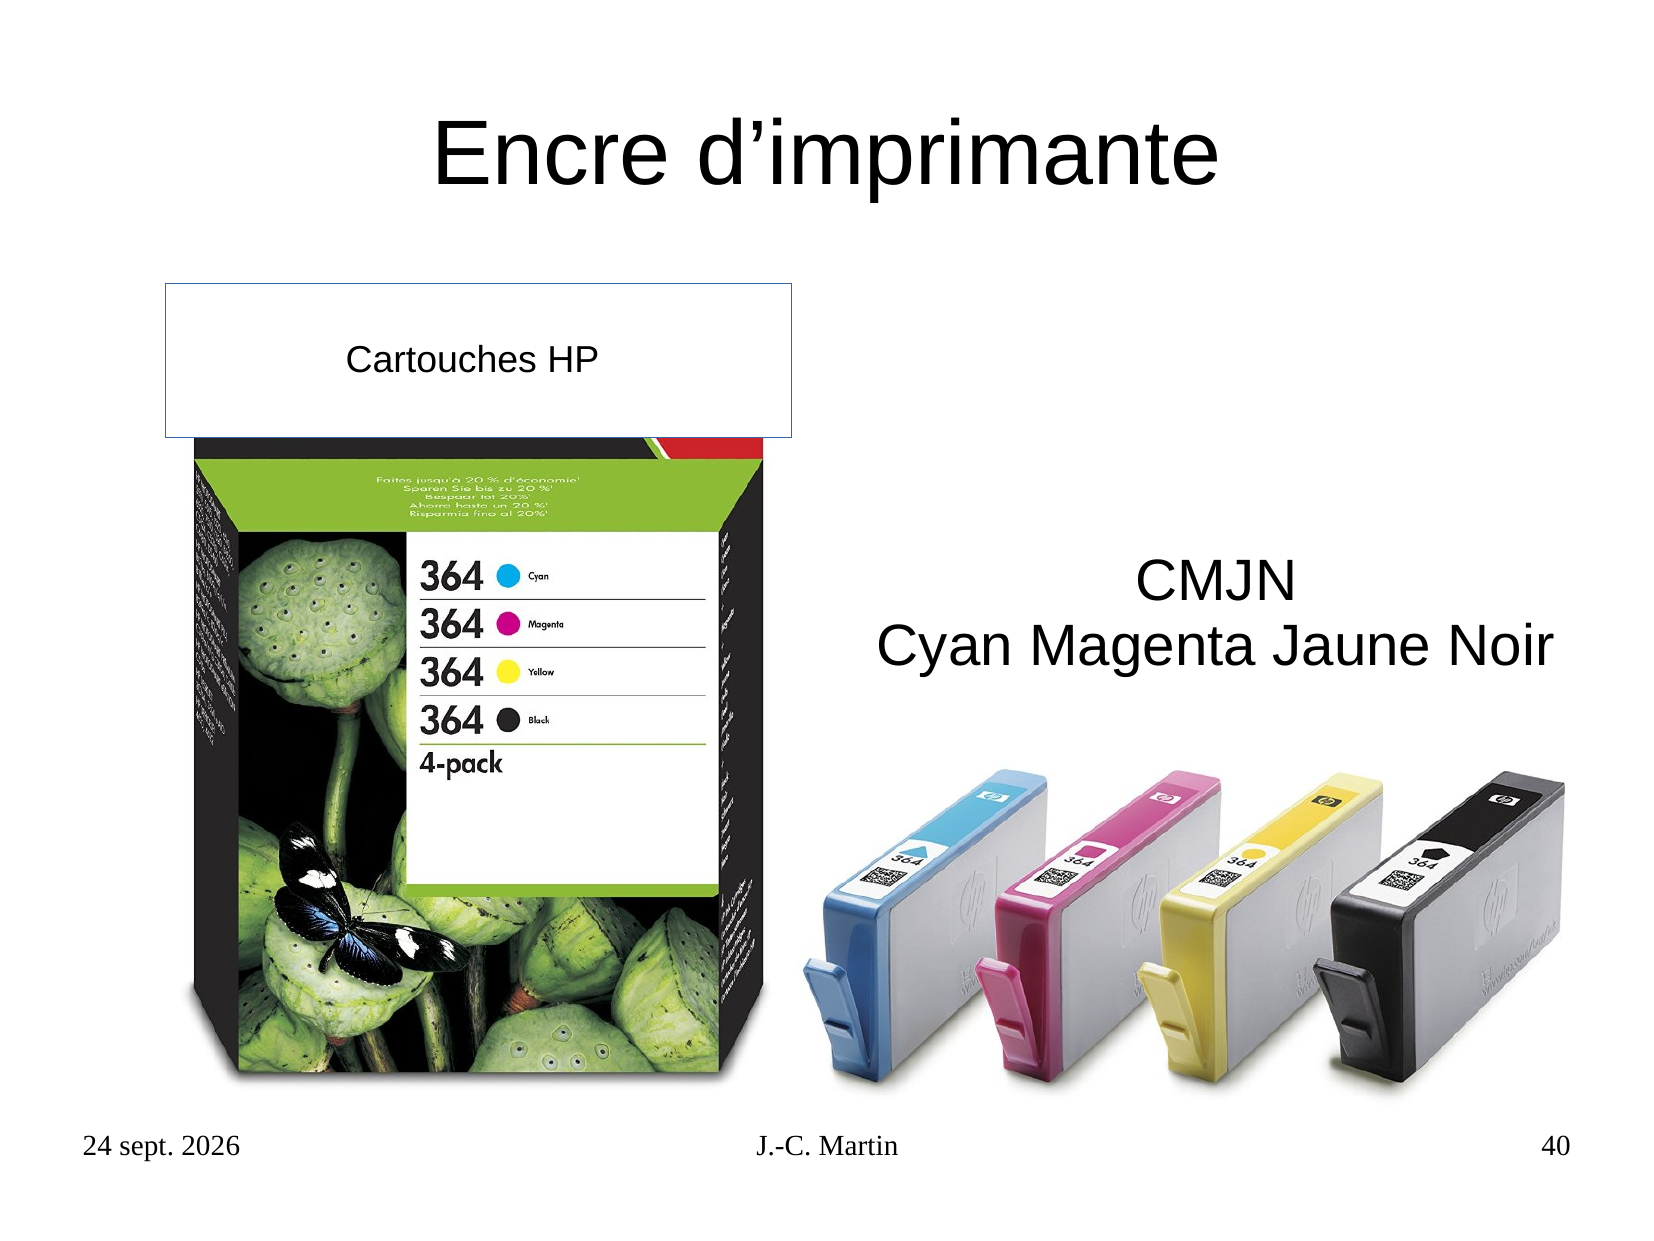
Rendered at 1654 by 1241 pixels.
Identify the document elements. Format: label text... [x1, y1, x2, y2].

picture [177, 295, 1565, 1108]
text_box CMJN Cyan Magenta Jaune Noir [862, 540, 1571, 686]
title Encre d’imprimante [82, 49, 1571, 257]
text_box [165, 283, 792, 438]
text_box Cartouches HP [330, 330, 615, 388]
